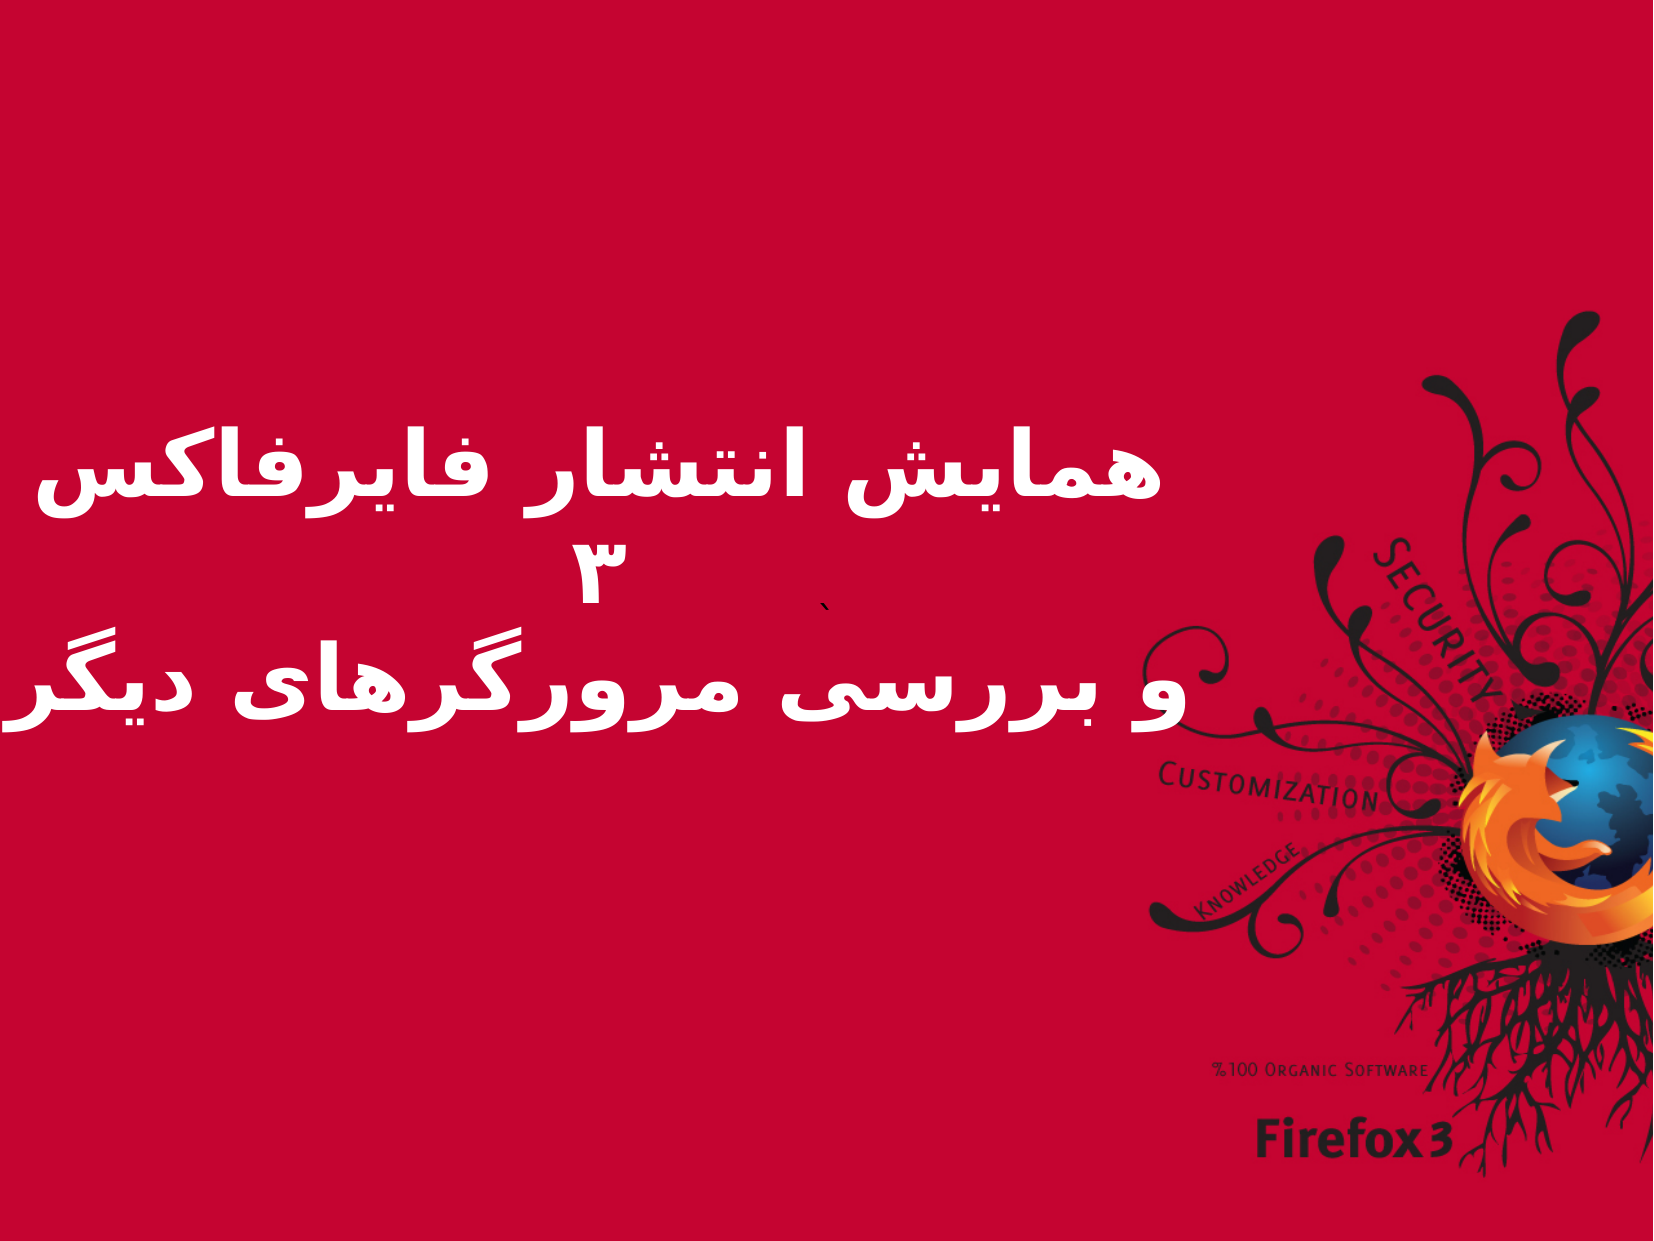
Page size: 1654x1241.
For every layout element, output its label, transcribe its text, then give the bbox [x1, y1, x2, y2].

title همایش انتشار فایرفاکس ۳ و بررسی مرورگرهای دیگر [0, 408, 1200, 736]
picture [0, 0, 1653, 1241]
